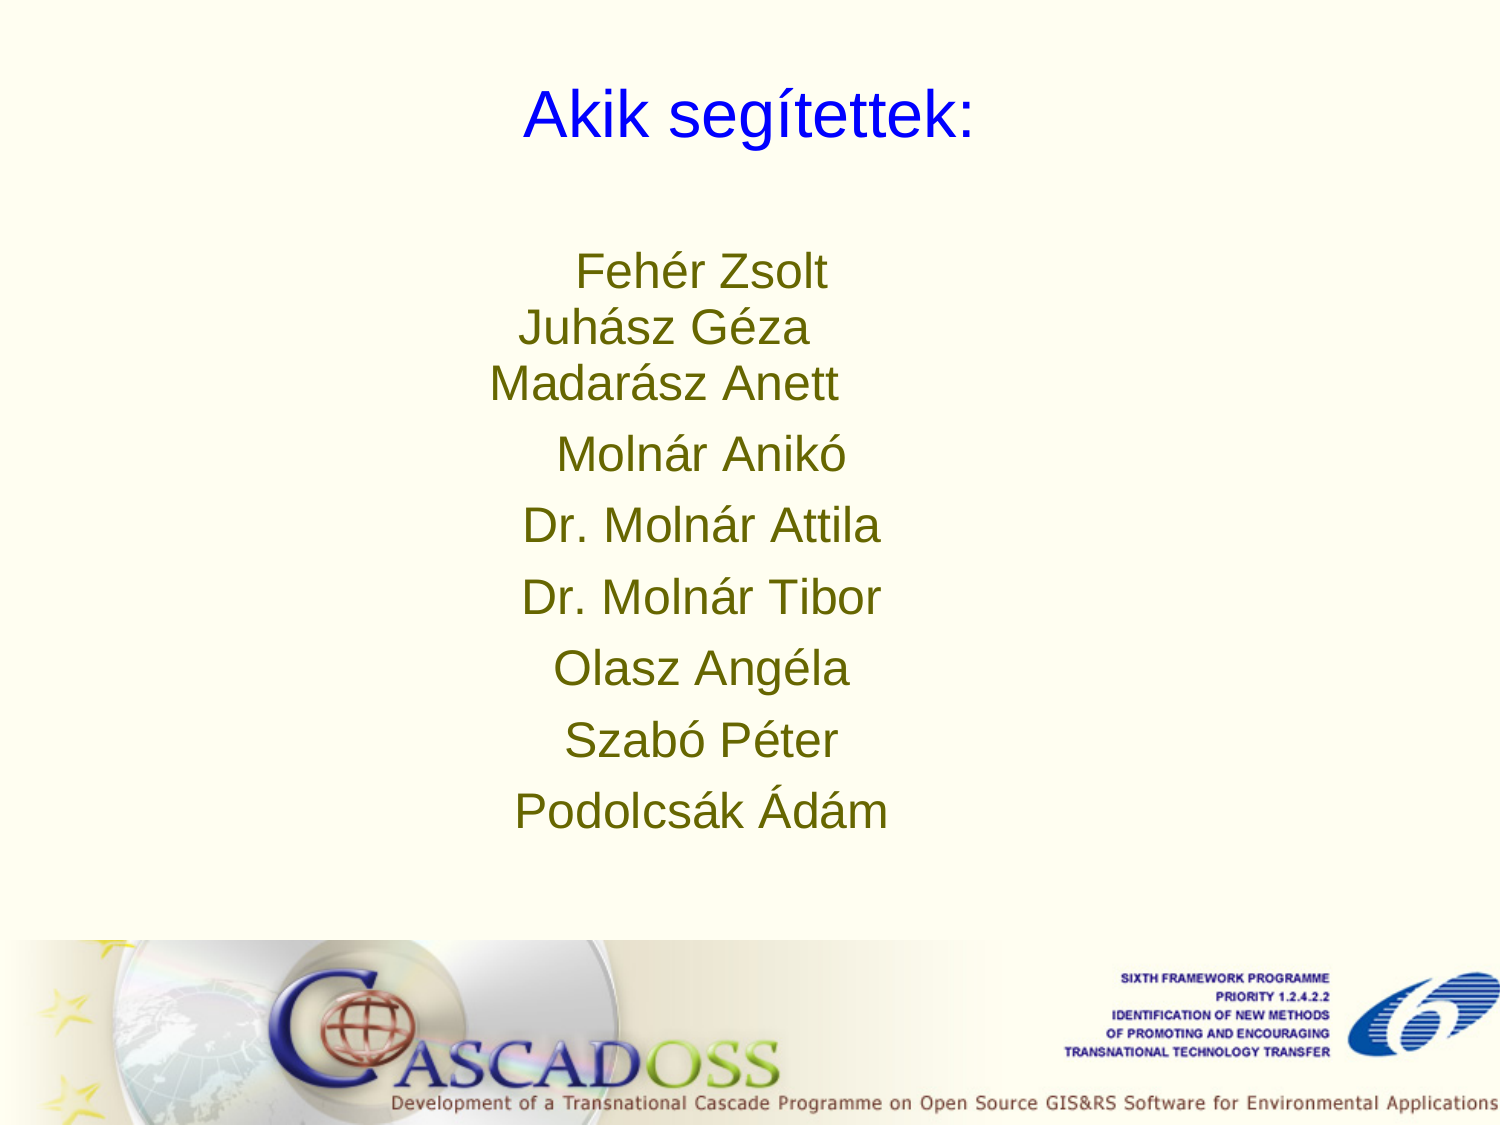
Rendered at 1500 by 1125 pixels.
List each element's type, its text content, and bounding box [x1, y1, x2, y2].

text_box Fehér Zsolt Juhász Géza Madarász Anett Molnár Anikó Dr. Molnár Attila Dr. Molnár Tibor Olasz Angéla Szabó Péter Podolcsák Ádám [29, 236, 1300, 857]
title Akik segítettek: [75, 28, 1425, 201]
picture [0, 940, 1500, 1125]
